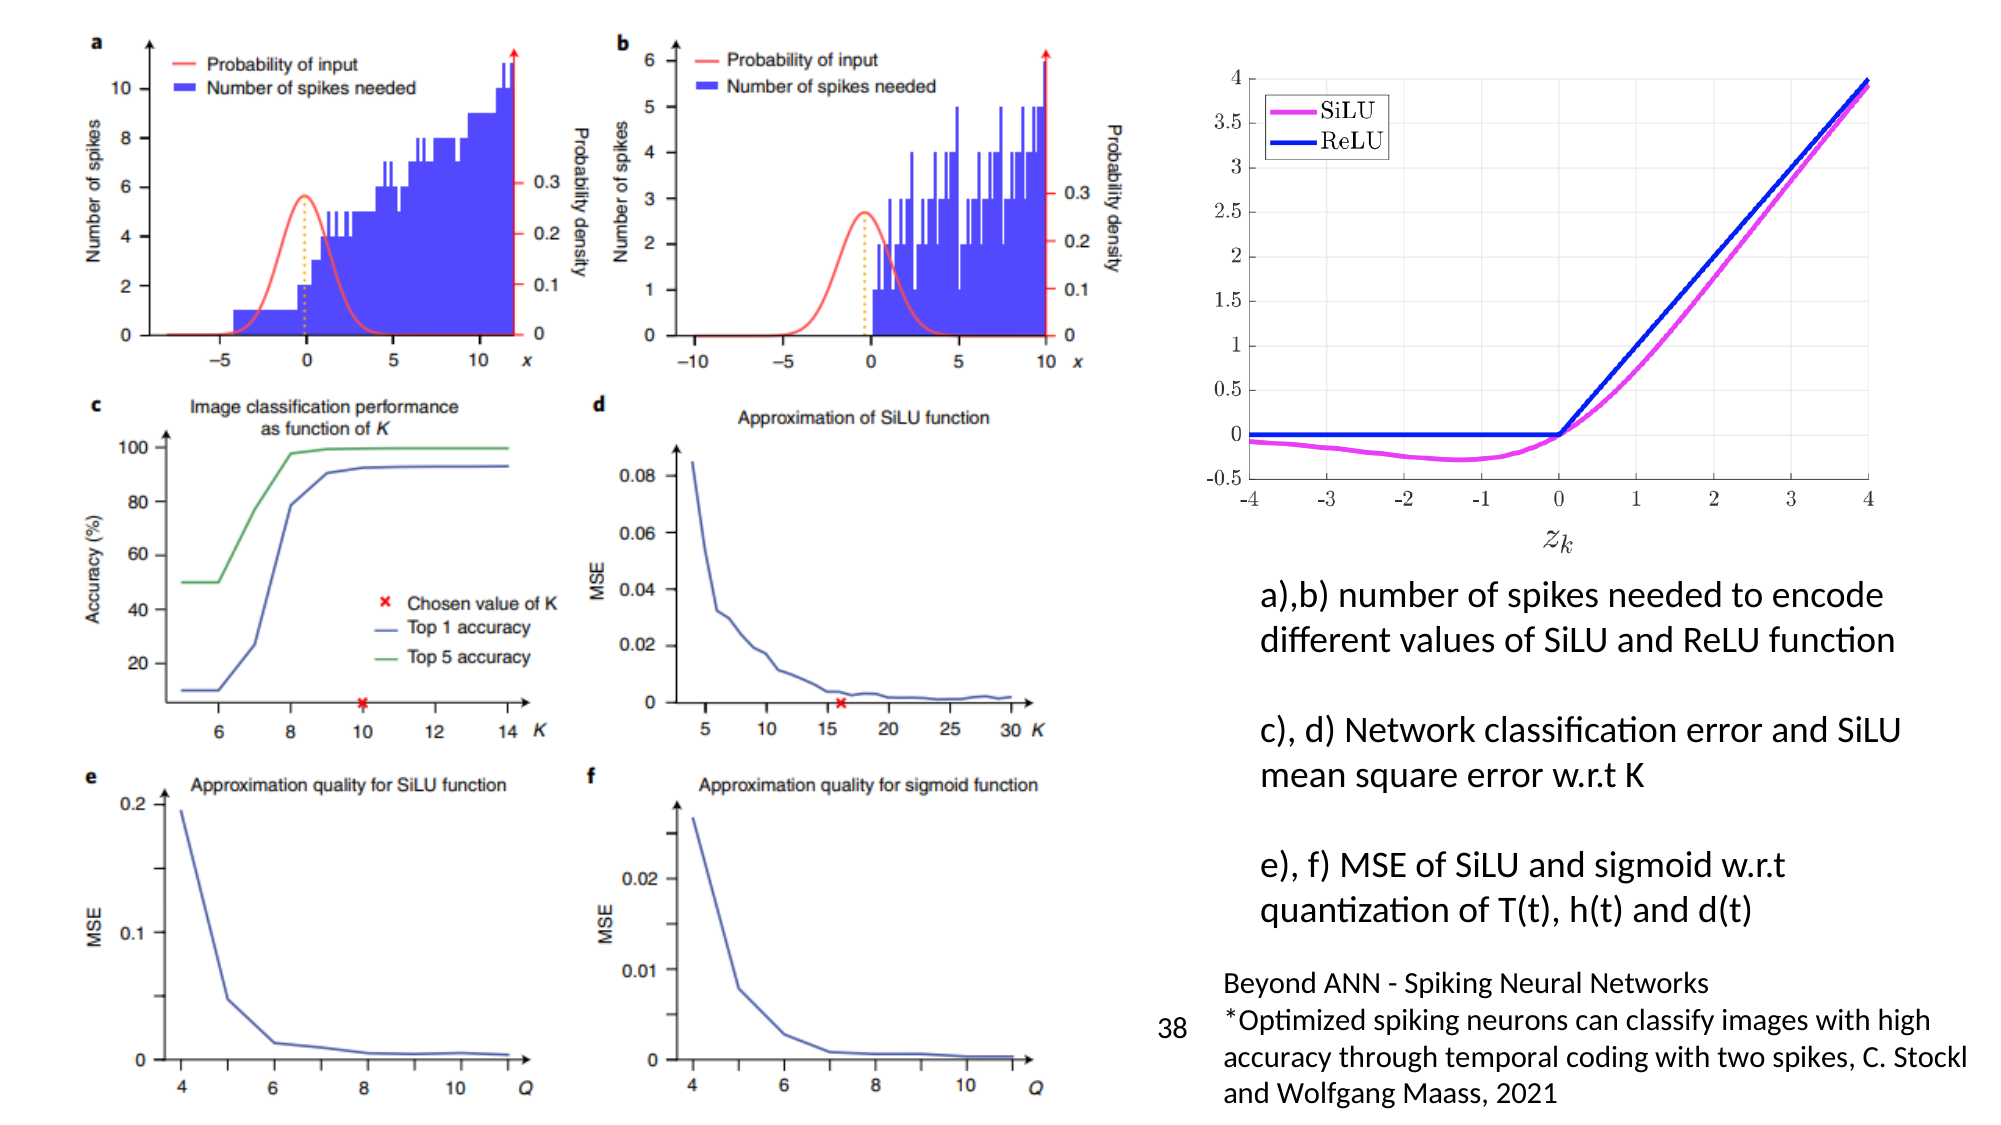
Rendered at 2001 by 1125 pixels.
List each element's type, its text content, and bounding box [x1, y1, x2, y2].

picture [60, 21, 1156, 1104]
text_box [1156, 963, 1198, 1089]
text_box Beyond ANN - Spiking Neural Networks *Optimized spiking neurons can classify images with high accuracy through temporal coding with two spikes, C. Stockl and Wolfgang Maass, 2021 [1223, 963, 1988, 1104]
picture [1194, 52, 1887, 563]
text_box a),b) number of spikes needed to encode different values of SiLU and ReLU function c), d) Network classification error and SiLU mean square error w.r.t K e), f) MSE of SiLU and sigmoid w.r.t quantization of T(t), h(t) and d(t) [1245, 562, 1920, 942]
